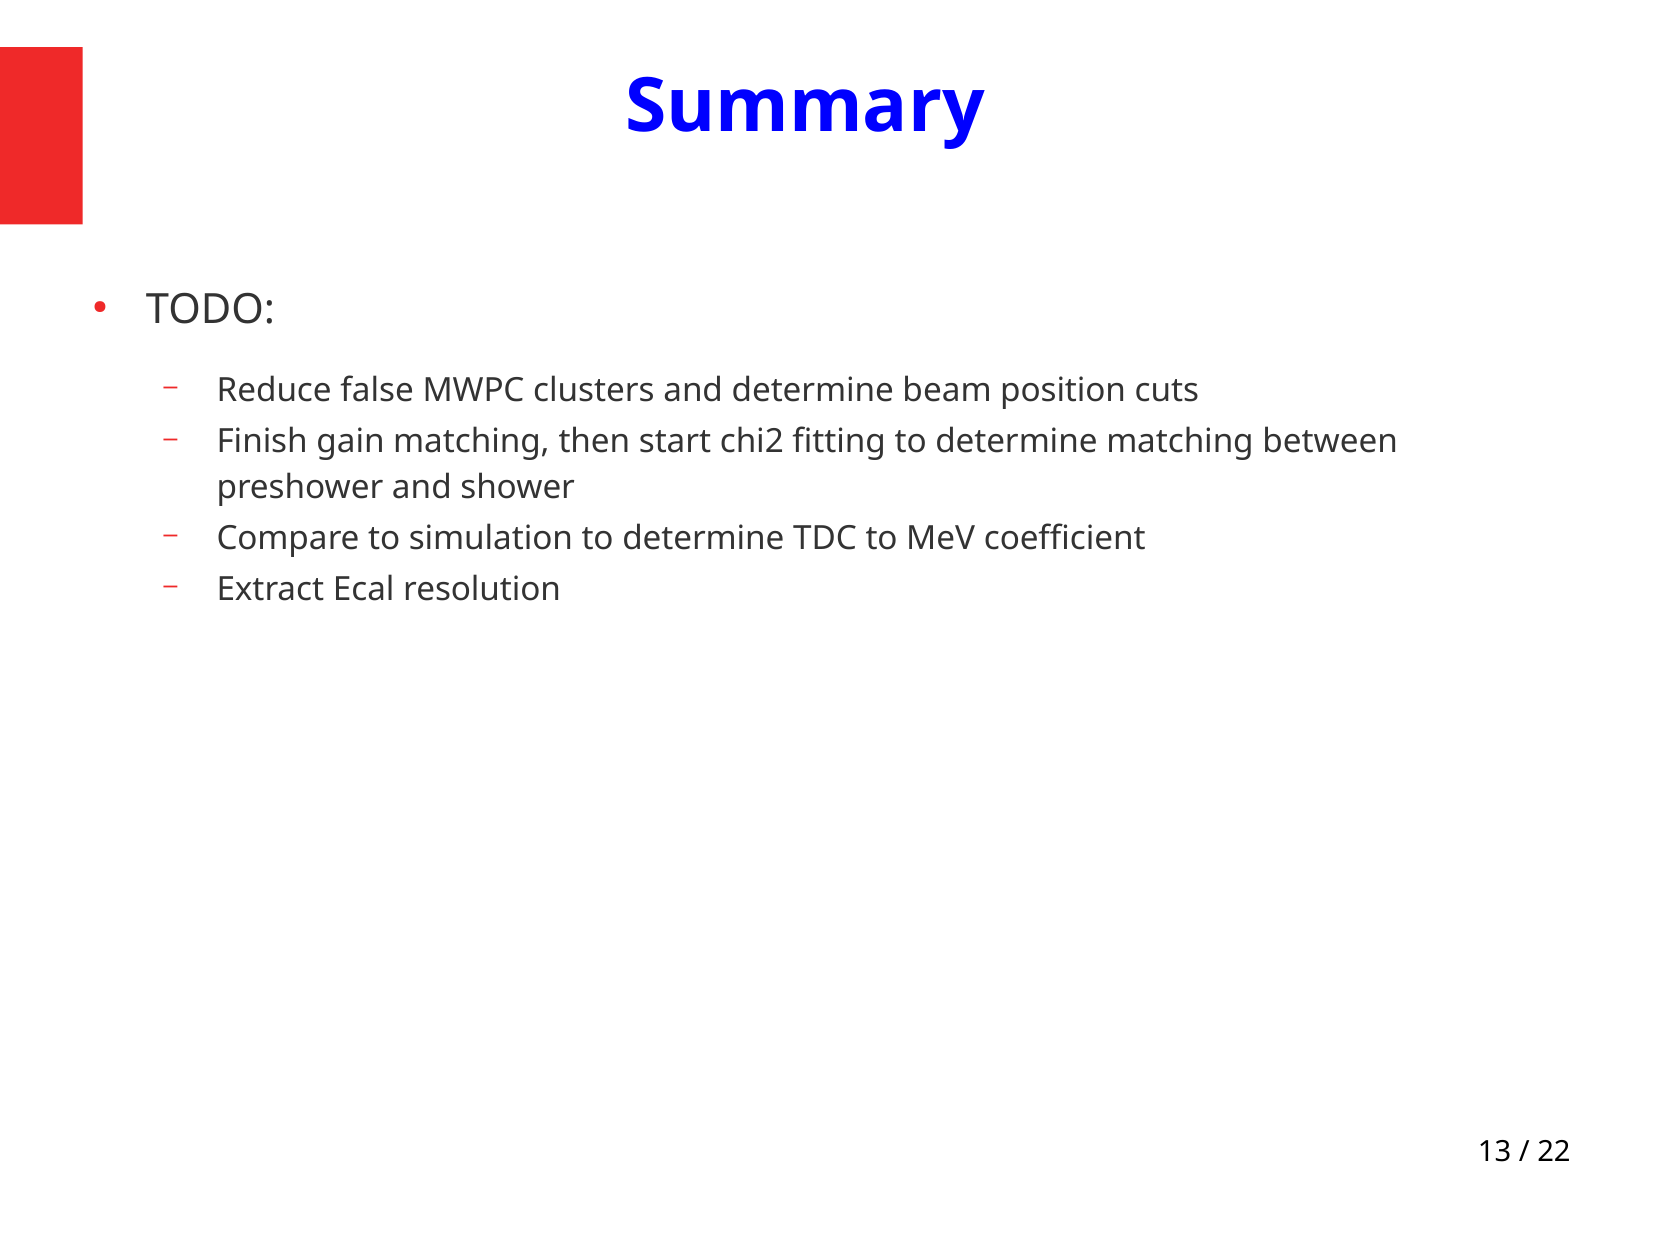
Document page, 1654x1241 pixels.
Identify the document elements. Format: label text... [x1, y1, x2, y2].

list TODO: Reduce false MWPC clusters and determine beam position cuts Finish gain matching, then start chi2 fitting to determine matching between preshower and shower Compare to simulation to determine TDC to MeV coefficient Extract Ecal resolution [75, 192, 1576, 1093]
title Summary [88, 51, 1542, 154]
